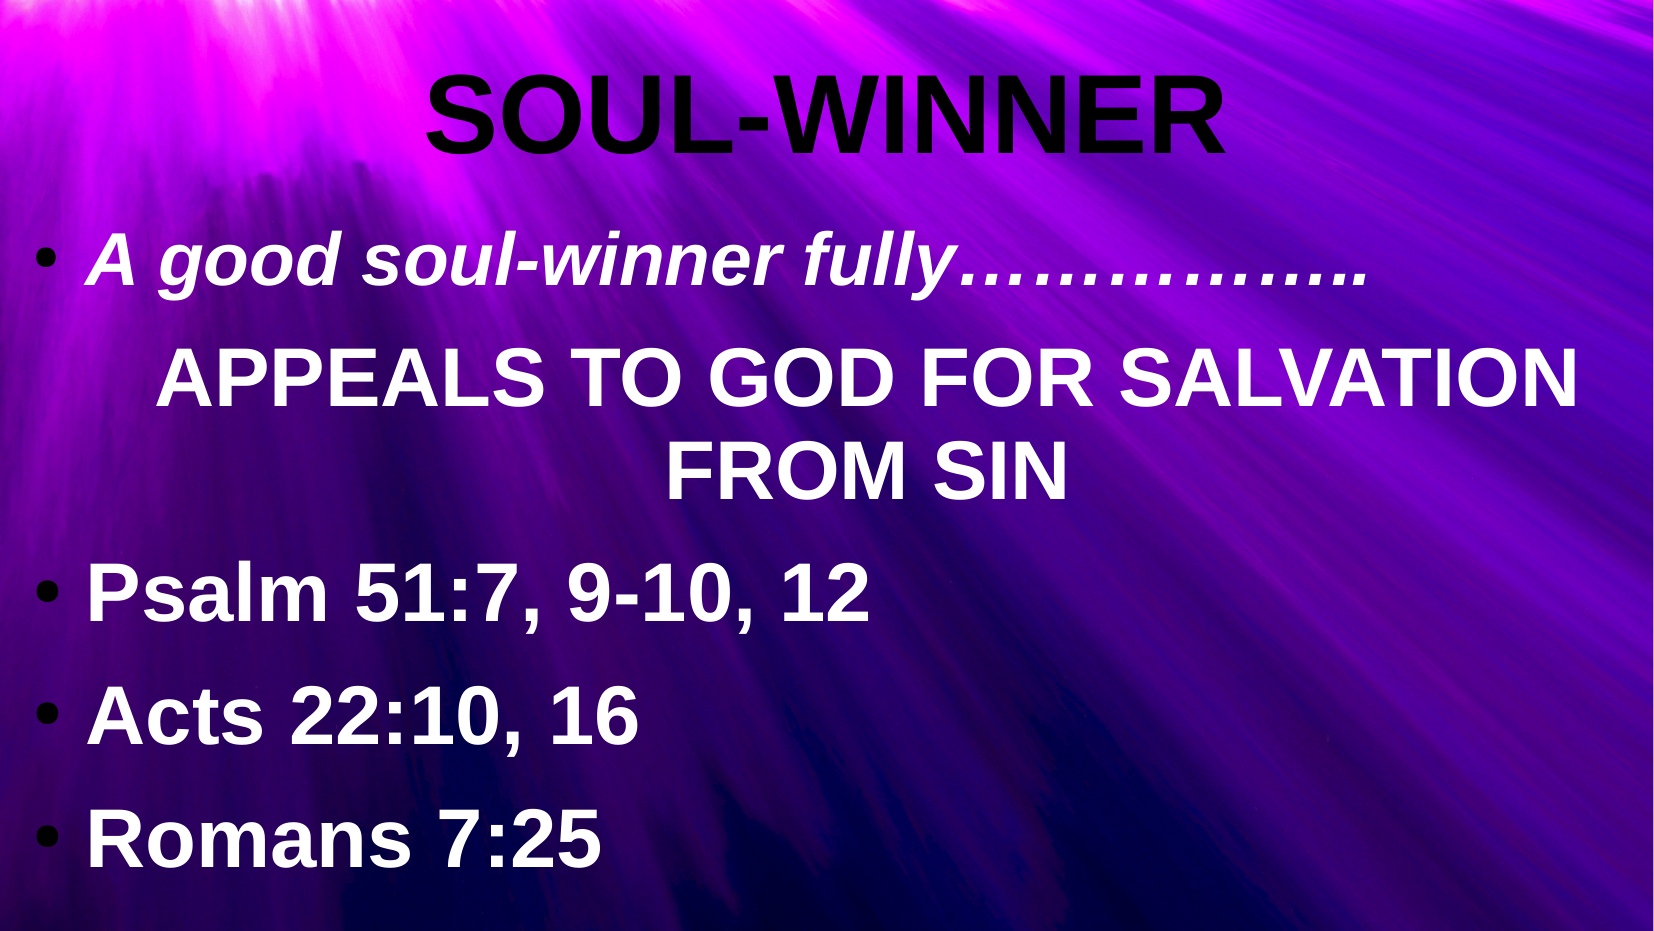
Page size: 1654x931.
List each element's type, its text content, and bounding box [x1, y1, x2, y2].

picture [0, 0, 1654, 931]
title SOUL-WINNER [82, 37, 1571, 193]
list A good soul-winner fully…………….. APPEALS TO GOD FOR SALVATION FROM SIN Psalm 51:7, 9-10, 12 Acts 22:10, 16 Romans 7:25 [15, 217, 1651, 922]
